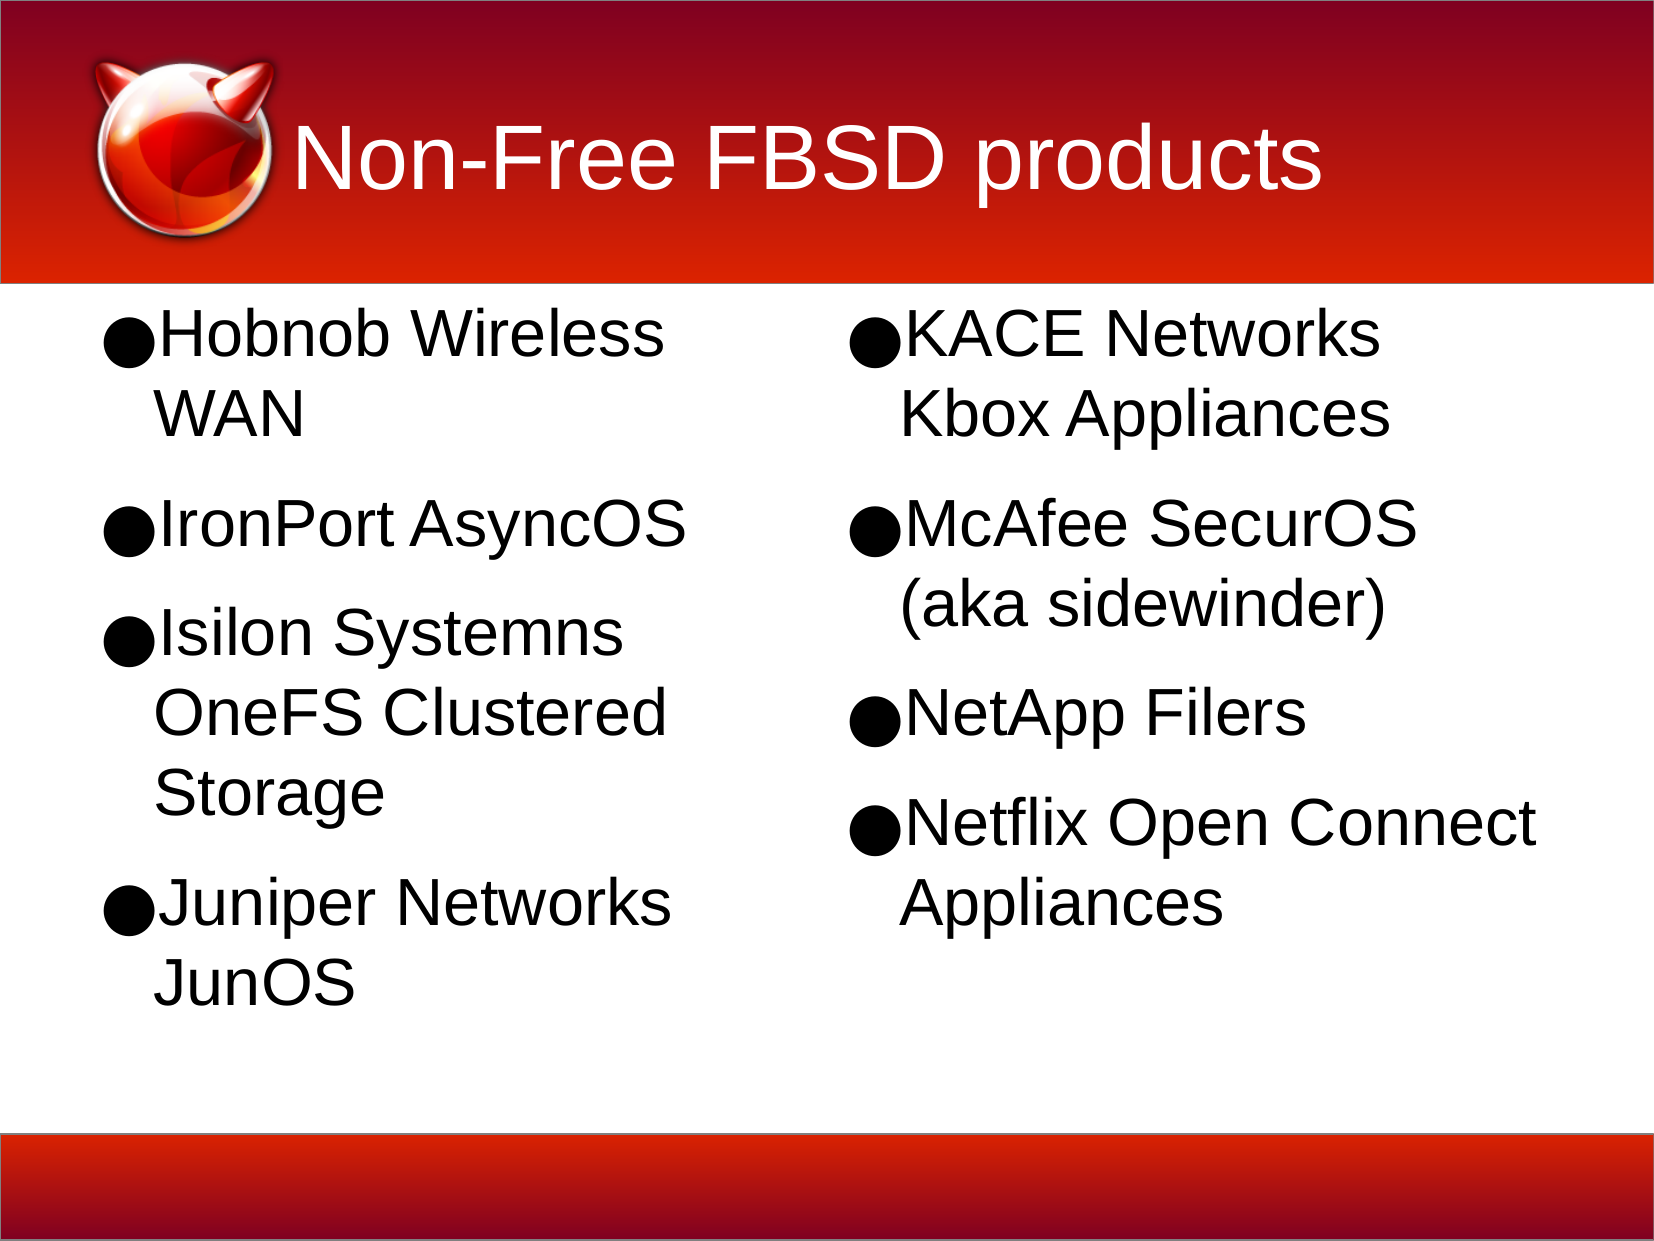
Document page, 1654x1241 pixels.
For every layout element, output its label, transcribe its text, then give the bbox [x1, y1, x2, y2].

text_box KACE Networks Kbox Appliances McAfee SecurOS (aka sidewinder) NetApp Filers Netflix Open Connect Appliances [828, 290, 1539, 1010]
text_box Hobnob Wireless WAN IronPort AsyncOS Isilon Systemns OneFS Clustered Storage Juniper Networks JunOS [82, 290, 793, 1010]
text_box Non-Free FBSD products [82, 49, 1536, 257]
